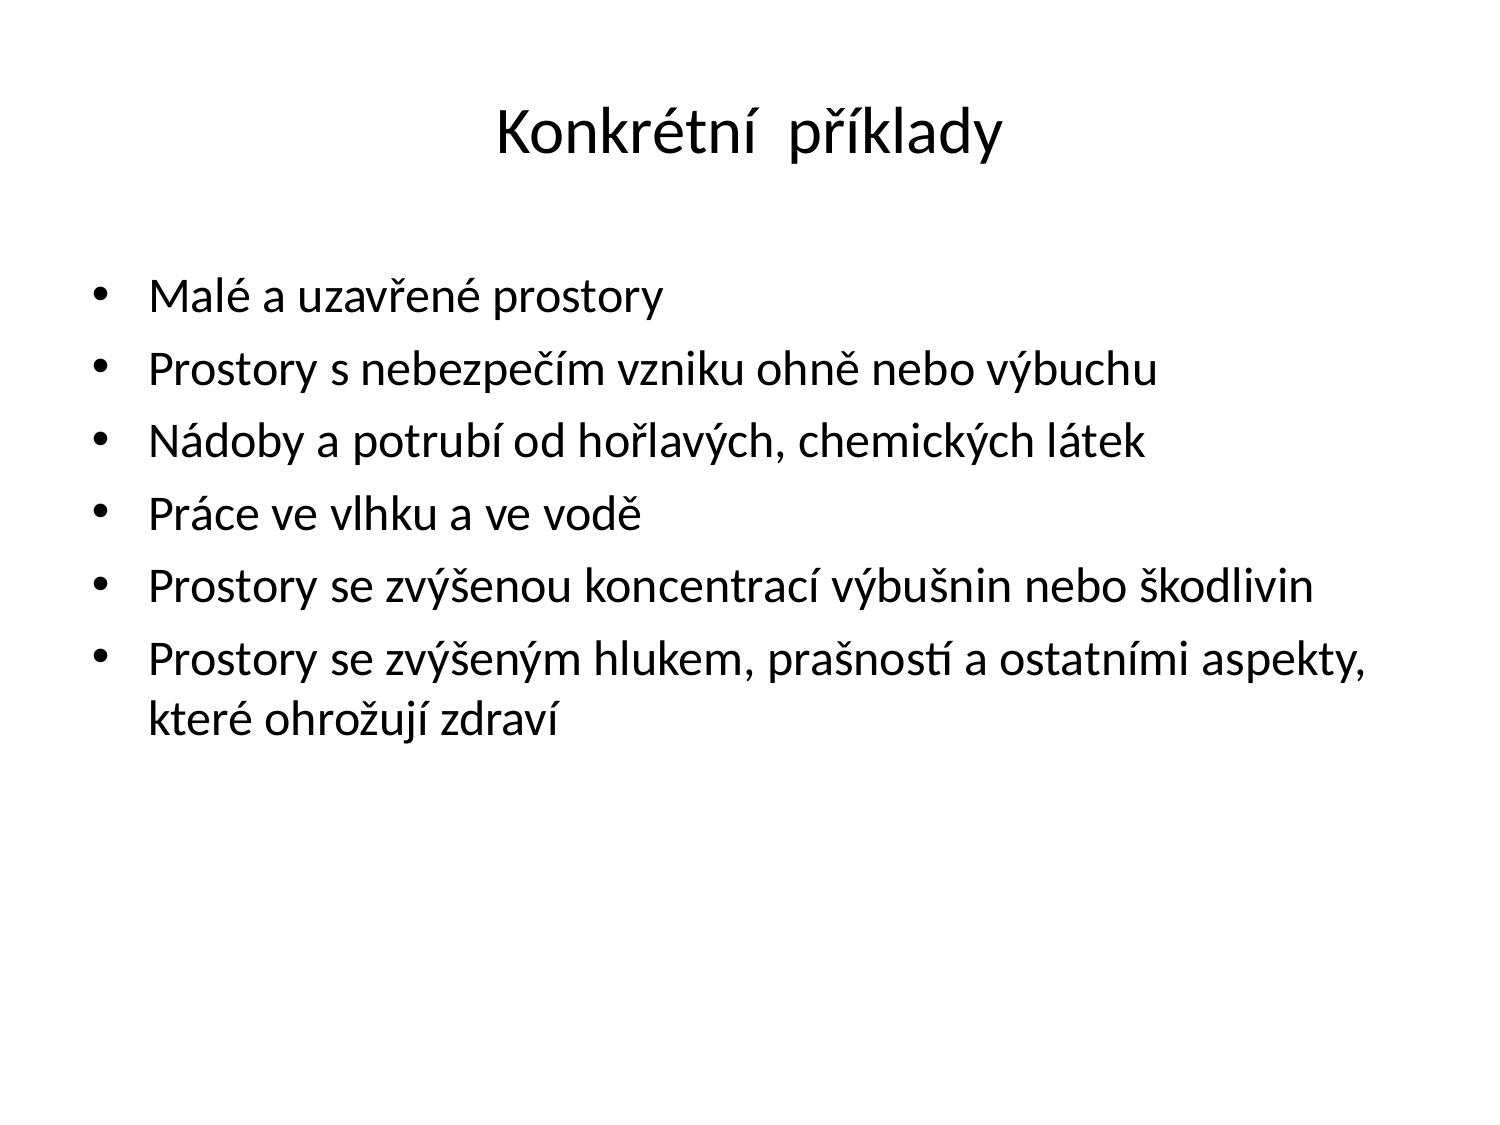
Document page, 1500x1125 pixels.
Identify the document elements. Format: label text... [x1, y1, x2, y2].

title Konkrétní příklady [75, 45, 1426, 209]
list Malé a uzavřené prostory Prostory s nebezpečím vzniku ohně nebo výbuchu Nádoby a potrubí od hořlavých, chemických látek Práce ve vlhku a ve vodě Prostory se zvýšenou koncentrací výbušnin nebo škodlivin Prostory se zvýšeným hlukem, prašností a ostatními aspekty, které ohrožují zdraví [76, 255, 1427, 1010]
